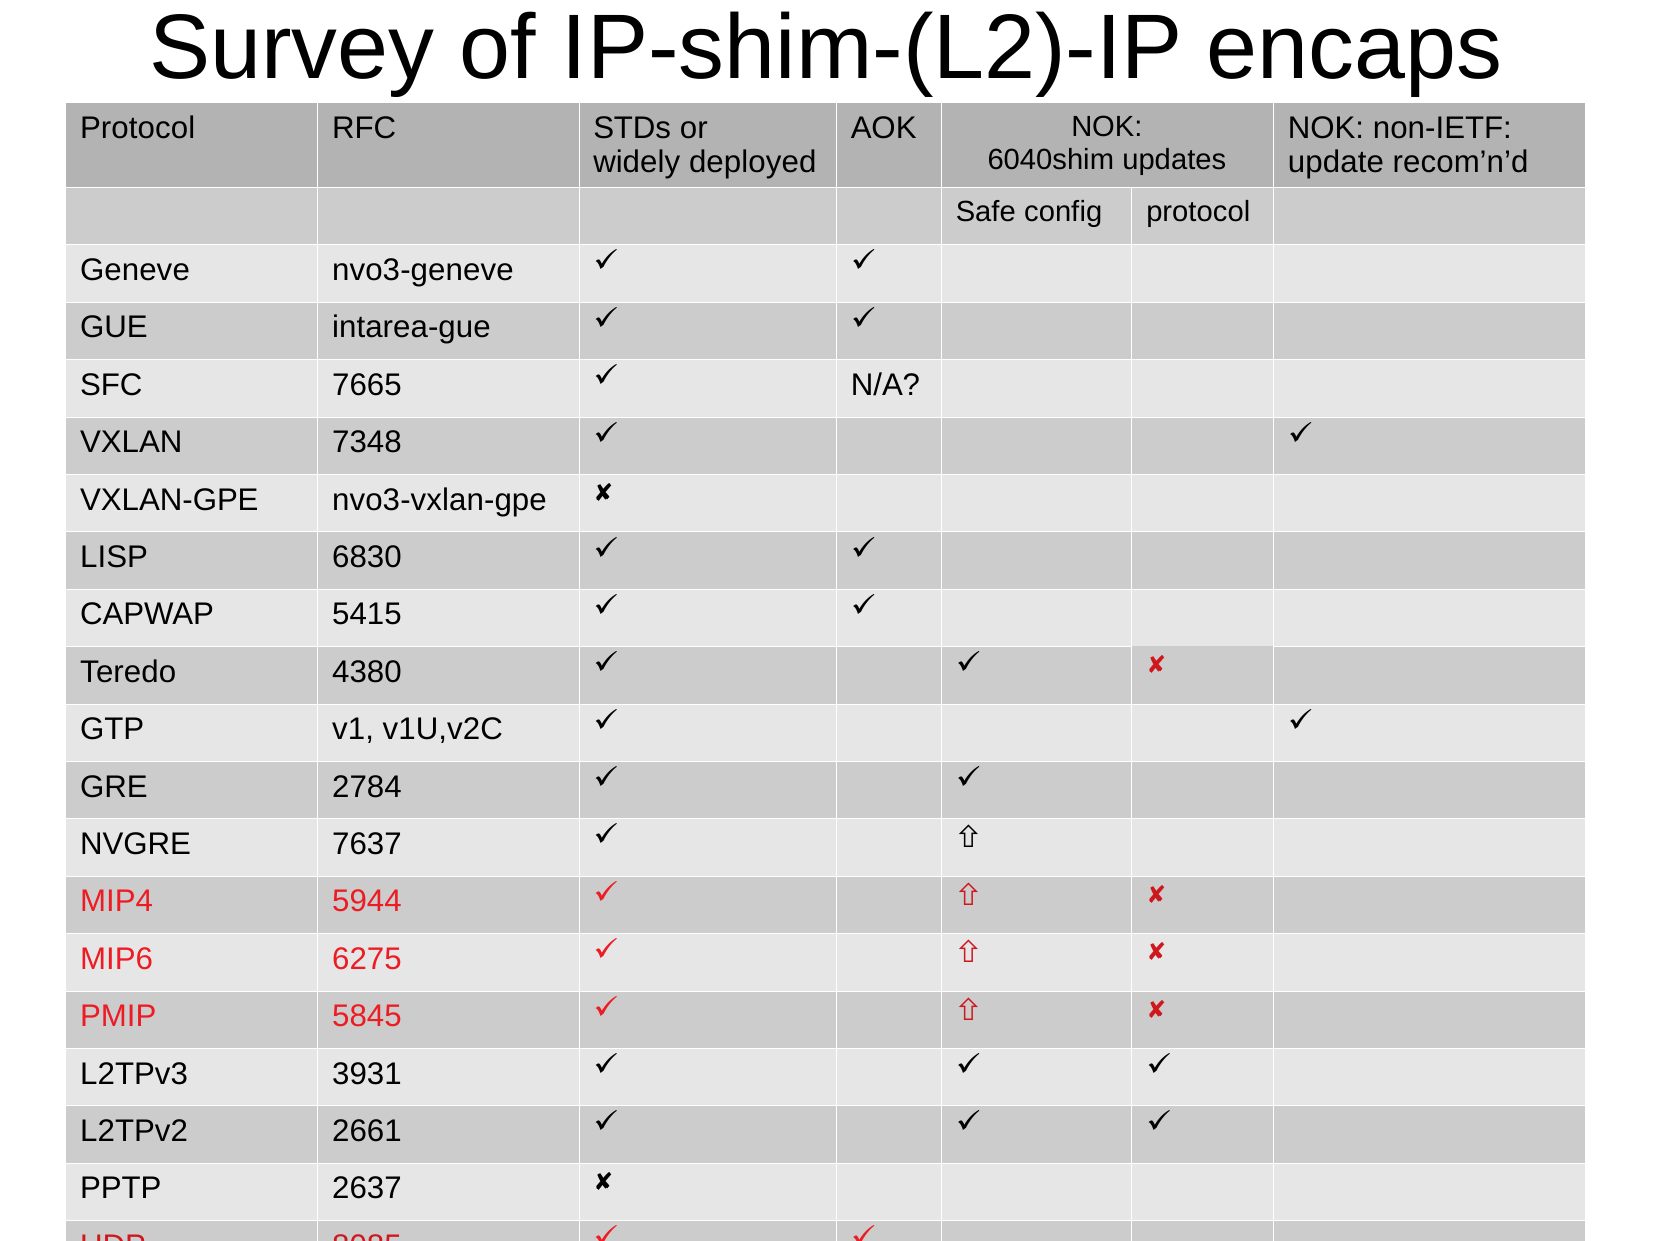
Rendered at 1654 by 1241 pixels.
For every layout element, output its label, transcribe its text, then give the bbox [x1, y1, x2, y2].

table_cell [942, 418, 1131, 474]
table_cell  [837, 590, 941, 646]
table_cell [580, 188, 836, 244]
table_cell [1274, 1106, 1585, 1163]
table_cell [942, 590, 1131, 646]
table_cell  [942, 934, 1131, 991]
table_cell [1274, 762, 1585, 818]
table_cell  [942, 819, 1131, 876]
table_cell 6830 [318, 532, 579, 589]
table_cell [1274, 647, 1585, 704]
table_cell [837, 188, 941, 244]
table_cell [1274, 532, 1585, 589]
table_cell [942, 245, 1131, 302]
table_cell [1274, 590, 1585, 646]
table_cell  [580, 1164, 836, 1220]
table_cell  [1132, 934, 1273, 991]
table_cell [1132, 590, 1273, 646]
table_cell MIP4 [66, 877, 317, 933]
table_cell [942, 1221, 1131, 1241]
table_cell 4380 [318, 647, 579, 704]
table_cell [837, 1164, 941, 1220]
table_header NOK: 6040shim updates [942, 103, 1273, 187]
table_cell  [580, 647, 836, 704]
table_cell LISP [66, 532, 317, 589]
table_cell PMIP [66, 992, 317, 1048]
table_cell  [1274, 418, 1585, 474]
table_cell [942, 705, 1131, 761]
table_cell [837, 762, 941, 818]
table_cell  [580, 705, 836, 761]
table_cell Teredo [66, 647, 317, 704]
table_cell [1132, 360, 1273, 417]
table_cell [942, 532, 1131, 589]
table_cell GRE [66, 762, 317, 818]
table_cell  [580, 590, 836, 646]
table_cell 7665 [318, 360, 579, 417]
table_cell [837, 877, 941, 933]
table_cell  [580, 418, 836, 474]
table_cell  [837, 245, 941, 302]
table_cell  [942, 647, 1131, 704]
table_cell 2661 [318, 1106, 579, 1163]
table_cell  [1132, 992, 1273, 1048]
table_cell [1274, 188, 1585, 244]
table_cell  [942, 762, 1131, 818]
table_cell [318, 188, 579, 244]
table_cell [837, 992, 941, 1048]
table_cell  [1132, 646, 1273, 704]
table_cell [837, 819, 941, 876]
table_cell  [580, 1221, 836, 1241]
table_cell [1132, 819, 1273, 876]
table_cell [1132, 1221, 1273, 1241]
table_cell [1132, 1164, 1273, 1220]
table_cell N/A? [837, 360, 941, 417]
table_cell [942, 360, 1131, 417]
table_cell [1274, 934, 1585, 991]
table_cell 7637 [318, 819, 579, 876]
table_cell  [580, 1106, 836, 1163]
table_cell NVGRE [66, 819, 317, 876]
table_cell [1274, 1049, 1585, 1105]
table_cell  [580, 819, 836, 876]
table_cell 5944 [318, 877, 579, 933]
table_cell 5845 [318, 992, 579, 1048]
table_cell [1132, 418, 1273, 474]
table_cell [1132, 705, 1273, 761]
table_cell protocol [1132, 188, 1273, 244]
table_cell [837, 475, 941, 531]
table_cell VXLAN-GPE [66, 475, 317, 531]
table_cell MIP6 [66, 934, 317, 991]
table_cell  [942, 1049, 1131, 1105]
table_cell 7348 [318, 418, 579, 474]
table_cell nvo3-vxlan-gpe [318, 475, 579, 531]
table_cell Geneve [66, 245, 317, 302]
table_cell [1274, 475, 1585, 531]
table_cell [1274, 877, 1585, 933]
table_cell 2784 [318, 762, 579, 818]
table_cell [837, 1049, 941, 1105]
table_header Protocol [66, 103, 317, 187]
table_cell  [942, 877, 1131, 933]
table_cell [1132, 475, 1273, 531]
table_header RFC [318, 103, 579, 187]
table_cell  [580, 1049, 836, 1105]
table_cell [942, 303, 1131, 359]
table_cell  [942, 1106, 1131, 1163]
table_header STDs or widely deployed [580, 103, 836, 187]
table_cell 8085 [318, 1221, 579, 1241]
table_cell [1132, 762, 1273, 818]
table_cell  [580, 762, 836, 818]
table_cell nvo3-geneve [318, 245, 579, 302]
table_cell  [580, 245, 836, 302]
table_cell 6275 [318, 934, 579, 991]
table_cell [1274, 360, 1585, 417]
table_cell v1, v1U,v2C [318, 705, 579, 761]
table_cell  [580, 303, 836, 359]
table_cell  [580, 934, 836, 991]
table_cell CAPWAP [66, 590, 317, 646]
table_cell  [580, 992, 836, 1048]
table_cell L2TPv3 [66, 1049, 317, 1105]
table_cell [66, 188, 317, 244]
table_cell VXLAN [66, 418, 317, 474]
table_cell  [837, 532, 941, 589]
table_cell  [942, 992, 1131, 1048]
table_cell [942, 1164, 1131, 1220]
table_cell  [580, 877, 836, 933]
table_cell intarea-gue [318, 303, 579, 359]
table_cell PPTP [66, 1164, 317, 1220]
table_cell [1132, 532, 1273, 589]
table_header NOK: non-IETF: update recom’n’d [1274, 103, 1585, 187]
table_cell 2637 [318, 1164, 579, 1220]
table_cell [1274, 245, 1585, 302]
table_cell  [837, 1221, 941, 1241]
table_cell GTP [66, 705, 317, 761]
table_cell  [580, 532, 836, 589]
table_cell [942, 475, 1131, 531]
table_cell L2TPv2 [66, 1106, 317, 1163]
table_header AOK [837, 103, 941, 187]
table_cell  [1132, 877, 1273, 933]
table_cell Safe config [942, 188, 1131, 244]
table_cell [837, 934, 941, 991]
table_cell [1274, 992, 1585, 1048]
table_cell [837, 705, 941, 761]
table_cell  [1132, 1106, 1273, 1163]
table_cell 5415 [318, 590, 579, 646]
table_cell [837, 418, 941, 474]
table_cell UDP [66, 1221, 317, 1241]
table_cell  [580, 475, 836, 531]
table_cell  [1132, 1049, 1273, 1105]
table_cell [1132, 245, 1273, 302]
table_cell [1274, 1164, 1585, 1220]
table_cell [1274, 819, 1585, 876]
table_cell  [580, 360, 836, 417]
table_cell [1274, 1221, 1585, 1241]
table_cell  [837, 303, 941, 359]
table_cell [1132, 303, 1273, 359]
table_cell [837, 1106, 941, 1163]
table_cell GUE [66, 303, 317, 359]
table_cell [1274, 303, 1585, 359]
table_cell [837, 647, 941, 704]
table_cell 3931 [318, 1049, 579, 1105]
title Survey of IP-shim-(L2)-IP encaps [82, 0, 1571, 102]
table_cell  [1274, 705, 1585, 761]
table_cell SFC [66, 360, 317, 417]
